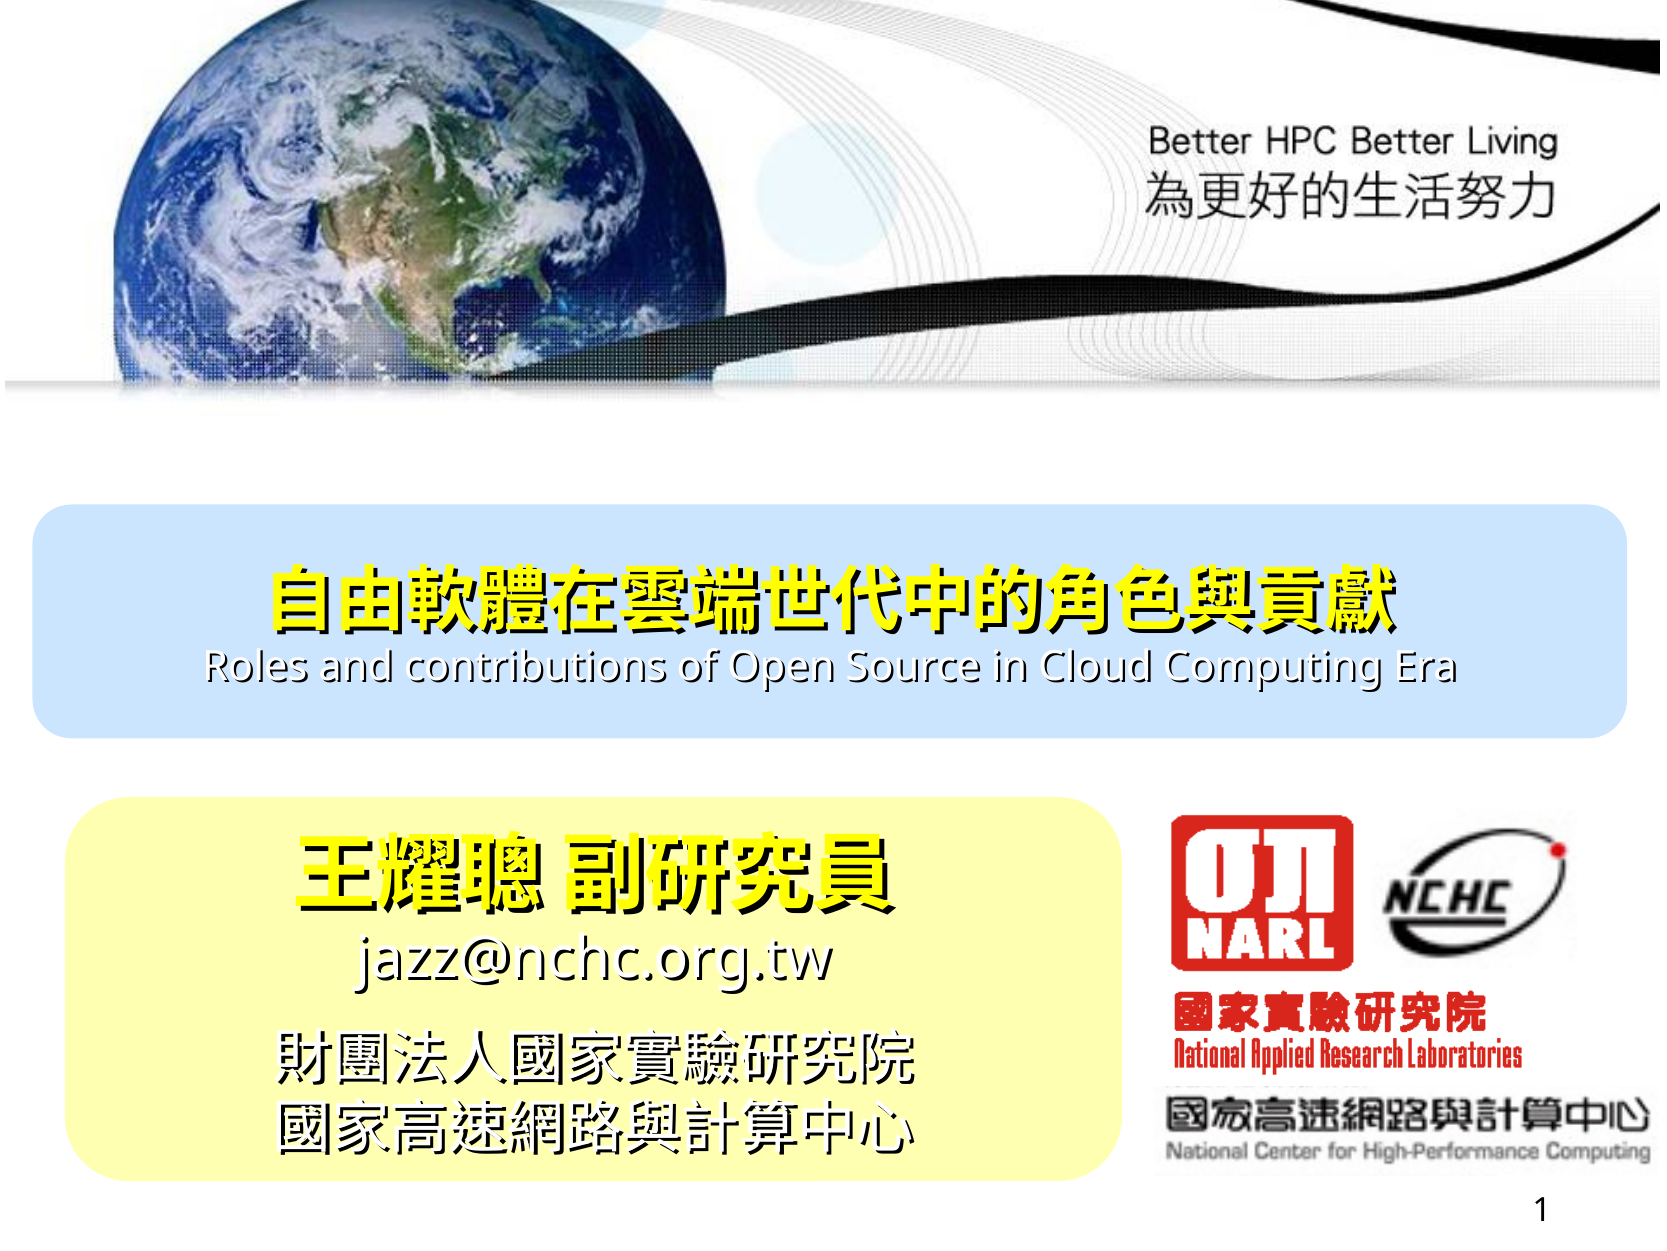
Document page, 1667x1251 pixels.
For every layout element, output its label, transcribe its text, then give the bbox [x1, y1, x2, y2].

picture [1153, 1086, 1661, 1176]
picture [5, 0, 1660, 416]
text_box 王耀聰 副研究員 jazz@nchc.org.tw 財團法人國家實驗研究院 國家高速網路與計算中心 [64, 797, 1122, 1182]
text_box 自由軟體在雲端世代中的角色與貢獻 Roles and contributions of Open Source in Cloud Computing Era [32, 504, 1628, 739]
picture [1370, 803, 1577, 969]
picture [1169, 986, 1531, 1076]
picture [1157, 800, 1365, 981]
